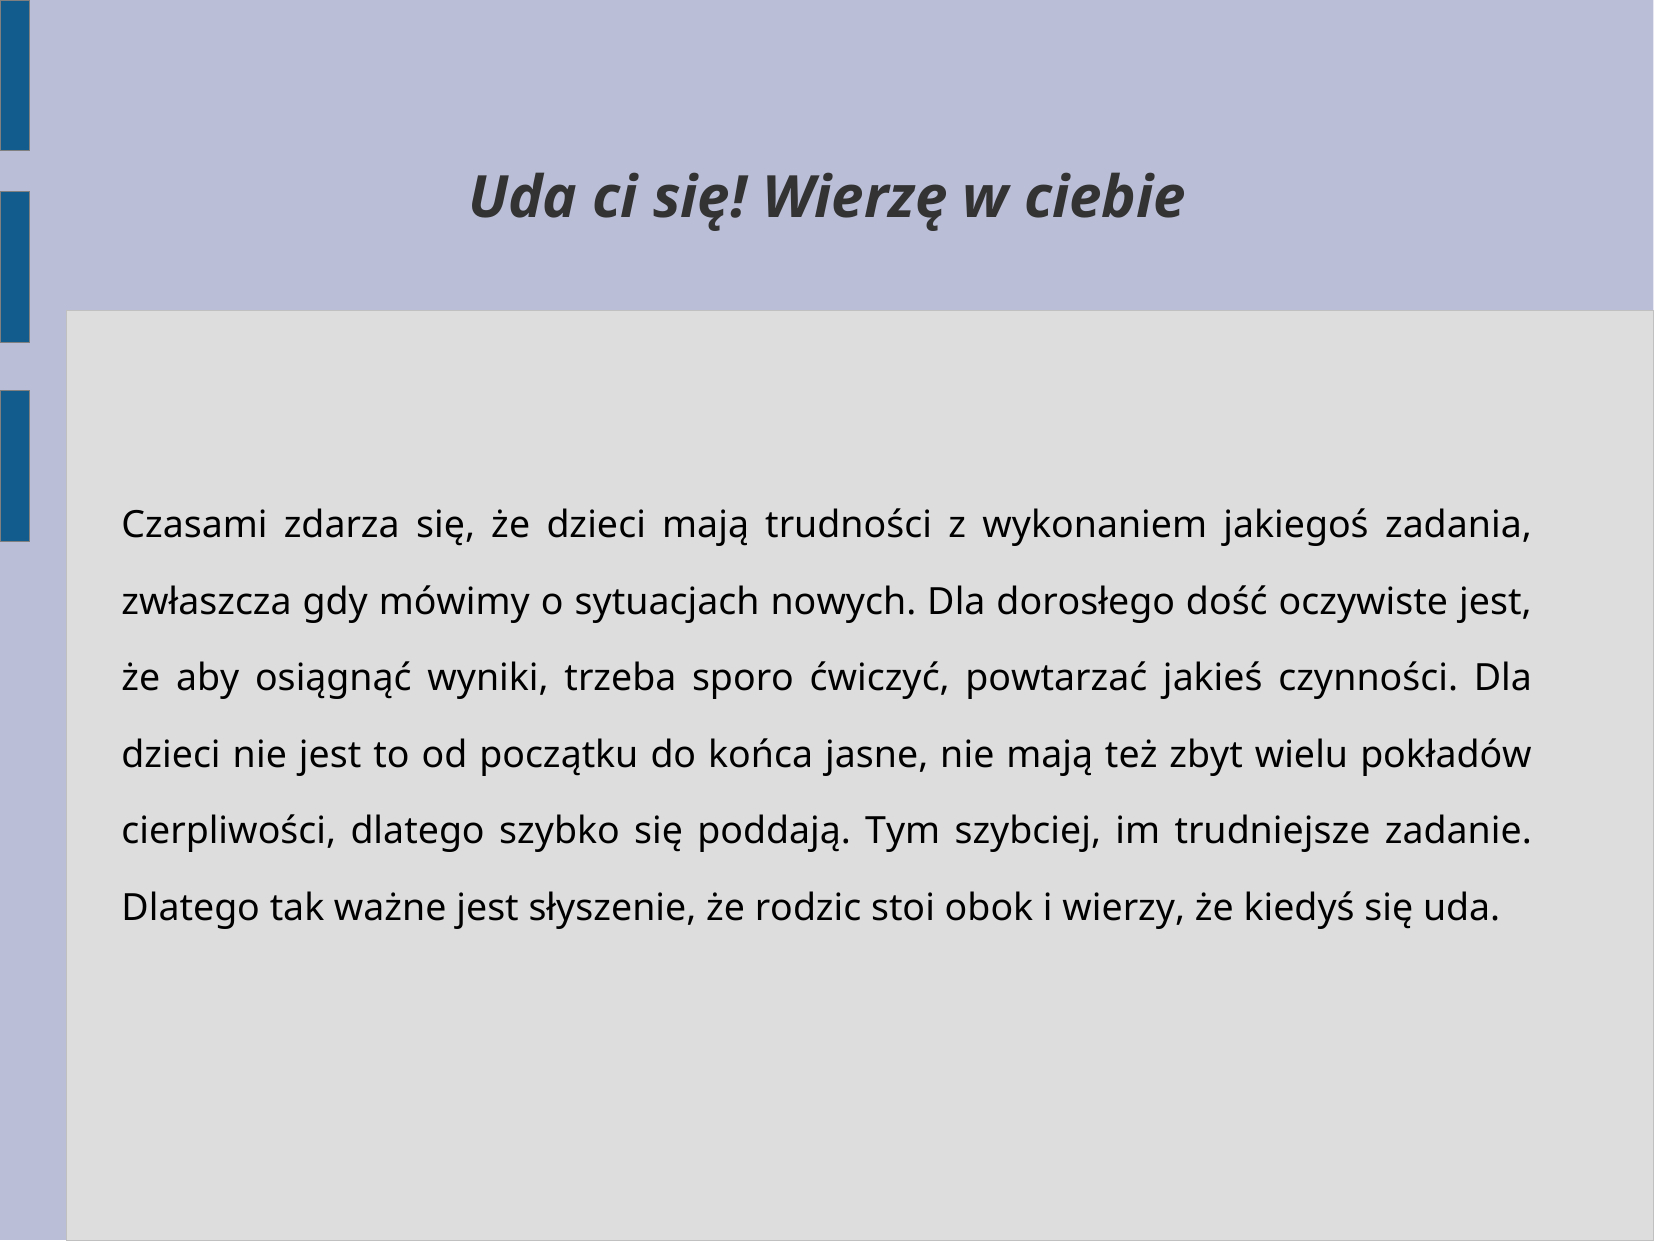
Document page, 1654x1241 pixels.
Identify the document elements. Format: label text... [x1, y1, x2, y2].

list Czasami zdarza się, że dzieci mają trudności z wykonaniem jakiegoś zadania, zwłaszcza gdy mówimy o sytuacjach nowych. Dla dorosłego dość oczywiste jest, że aby osiągnąć wyniki, trzeba sporo ćwiczyć, powtarzać jakieś czynności. Dla dzieci nie jest to od początku do końca jasne, nie mają też zbyt wielu pokładów cierpliwości, dlatego szybko się poddają. Tym szybciej, im trudniejsze zadanie. Dlatego tak ważne jest słyszenie, że rodzic stoi obok i wierzy, że kiedyś się uda. [121, 344, 1534, 1126]
title Uda ci się! Wierzę w ciebie [121, 91, 1534, 299]
